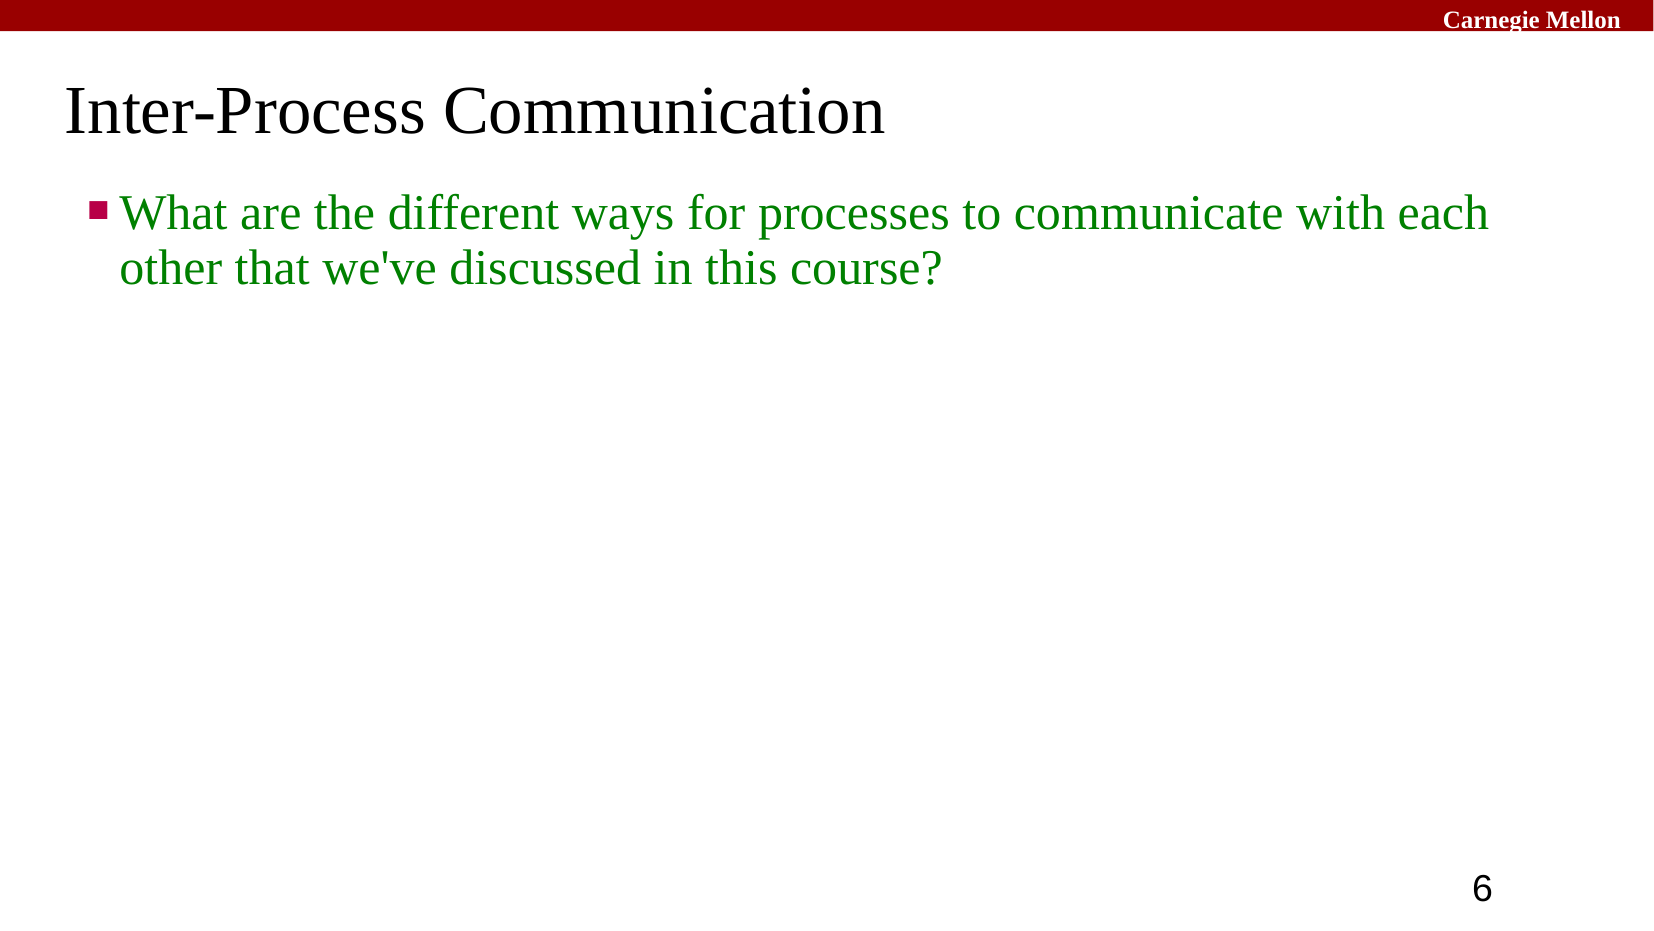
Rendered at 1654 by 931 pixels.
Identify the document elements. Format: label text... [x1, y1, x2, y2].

title Inter-Process Communication [64, 58, 1576, 163]
list What are the different ways for processes to communicate with each other that we've discussed in this course? [71, 184, 1576, 859]
